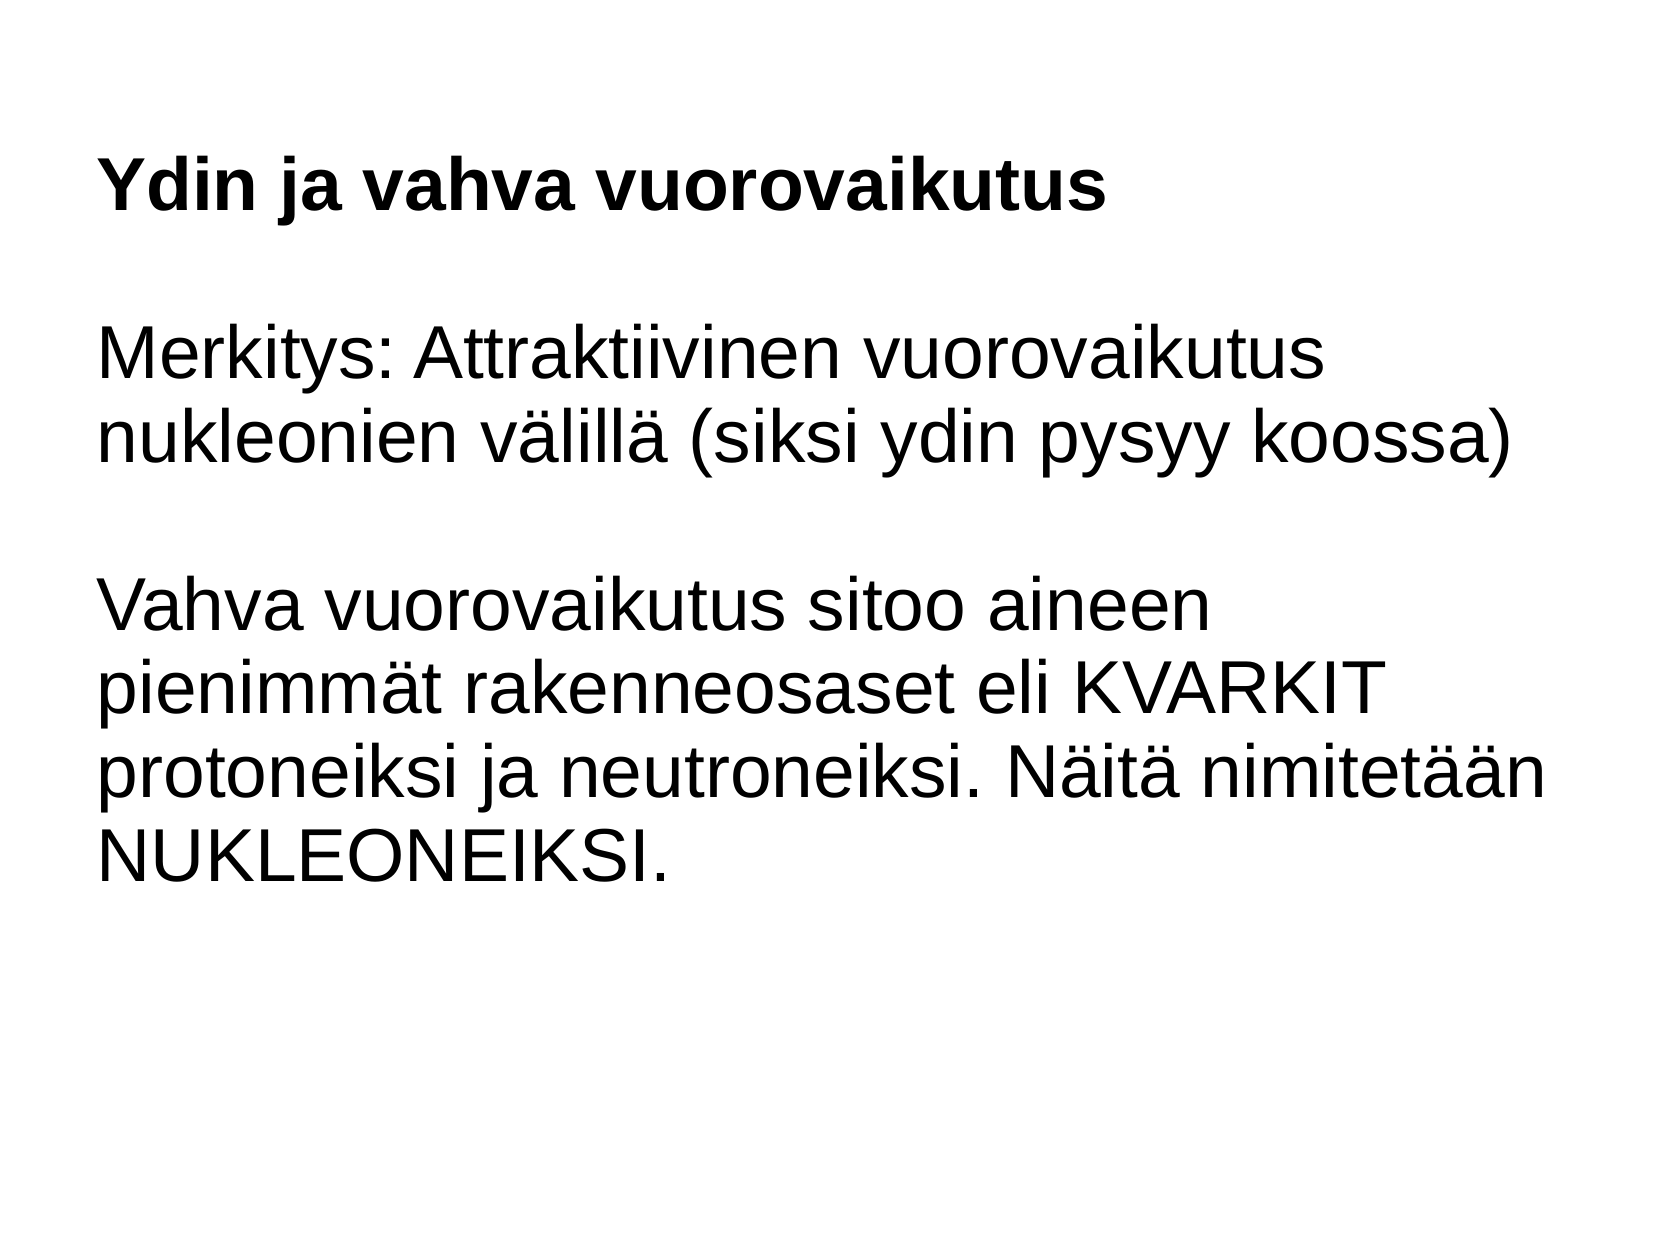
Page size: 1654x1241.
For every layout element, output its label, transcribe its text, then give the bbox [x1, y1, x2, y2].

text_box Ydin ja vahva vuorovaikutus Merkitys: Attraktiivinen vuorovaikutus nukleonien välillä (siksi ydin pysyy koossa) Vahva vuorovaikutus sitoo aineen pienimmät rakenneosaset eli KVARKIT protoneiksi ja neutroneiksi. Näitä nimitetään NUKLEONEIKSI. [81, 134, 1595, 906]
